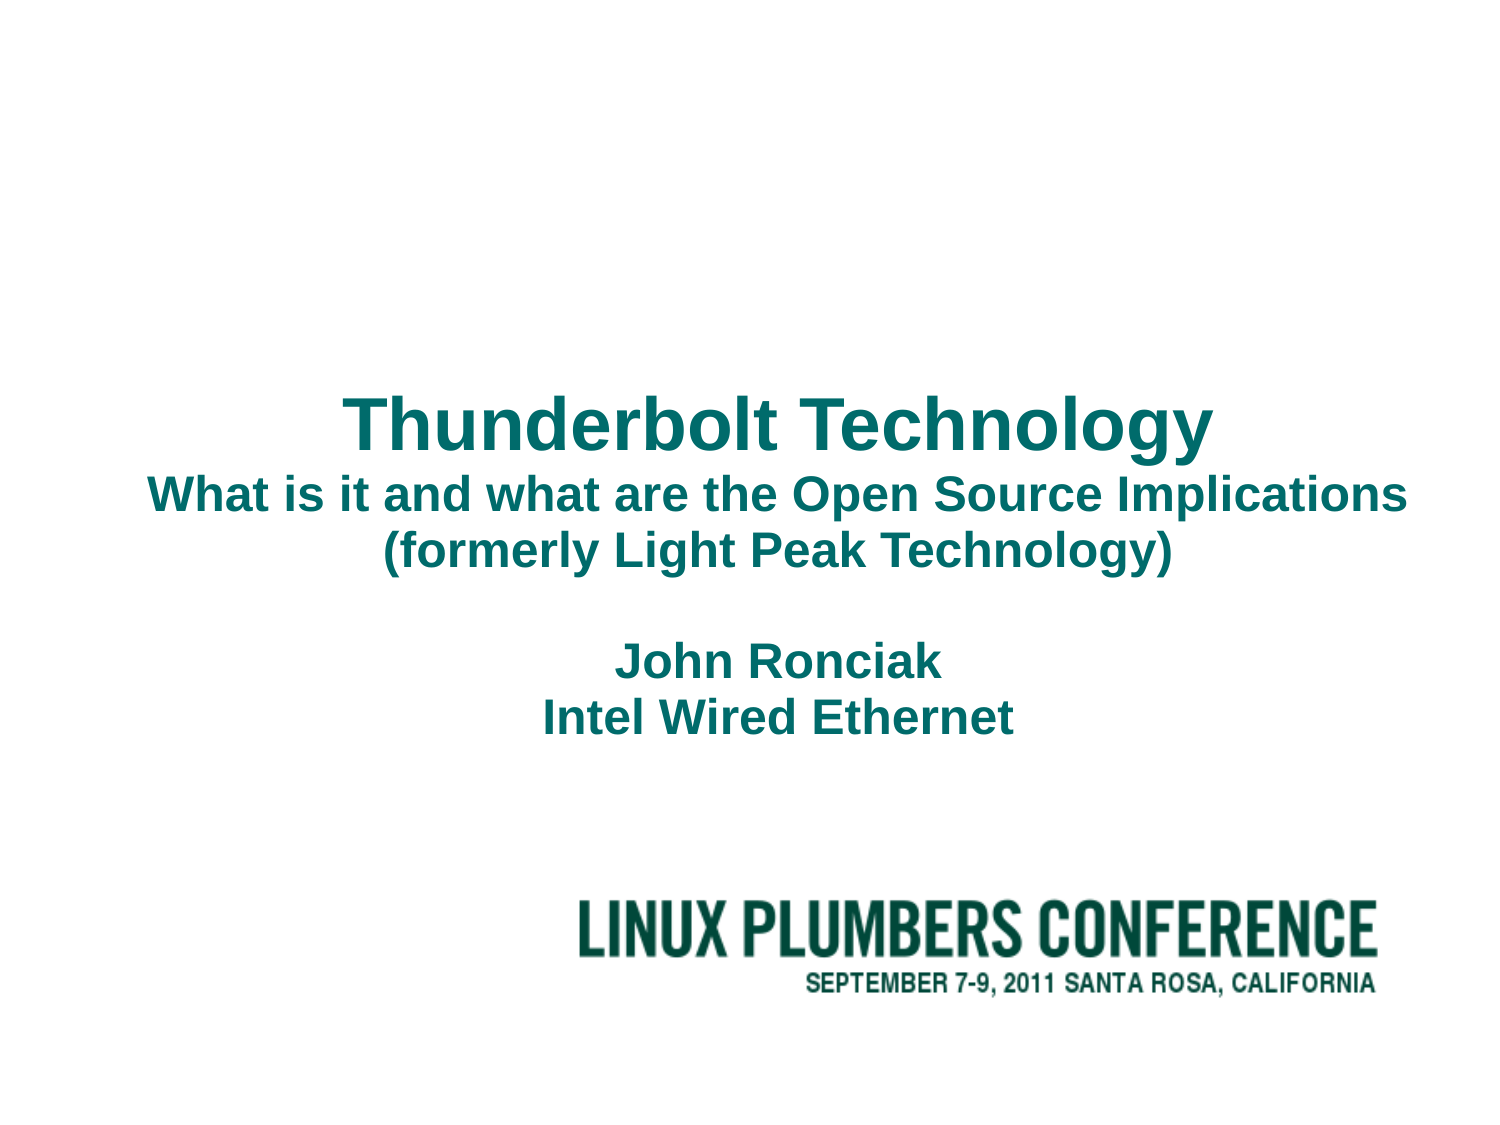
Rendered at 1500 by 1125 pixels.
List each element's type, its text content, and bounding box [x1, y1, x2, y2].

picture [565, 862, 1388, 1013]
text_box Thunderbolt Technology What is it and what are the Open Source Implications (formerly Light Peak Technology) John Ronciak Intel Wired Ethernet [132, 375, 1426, 788]
